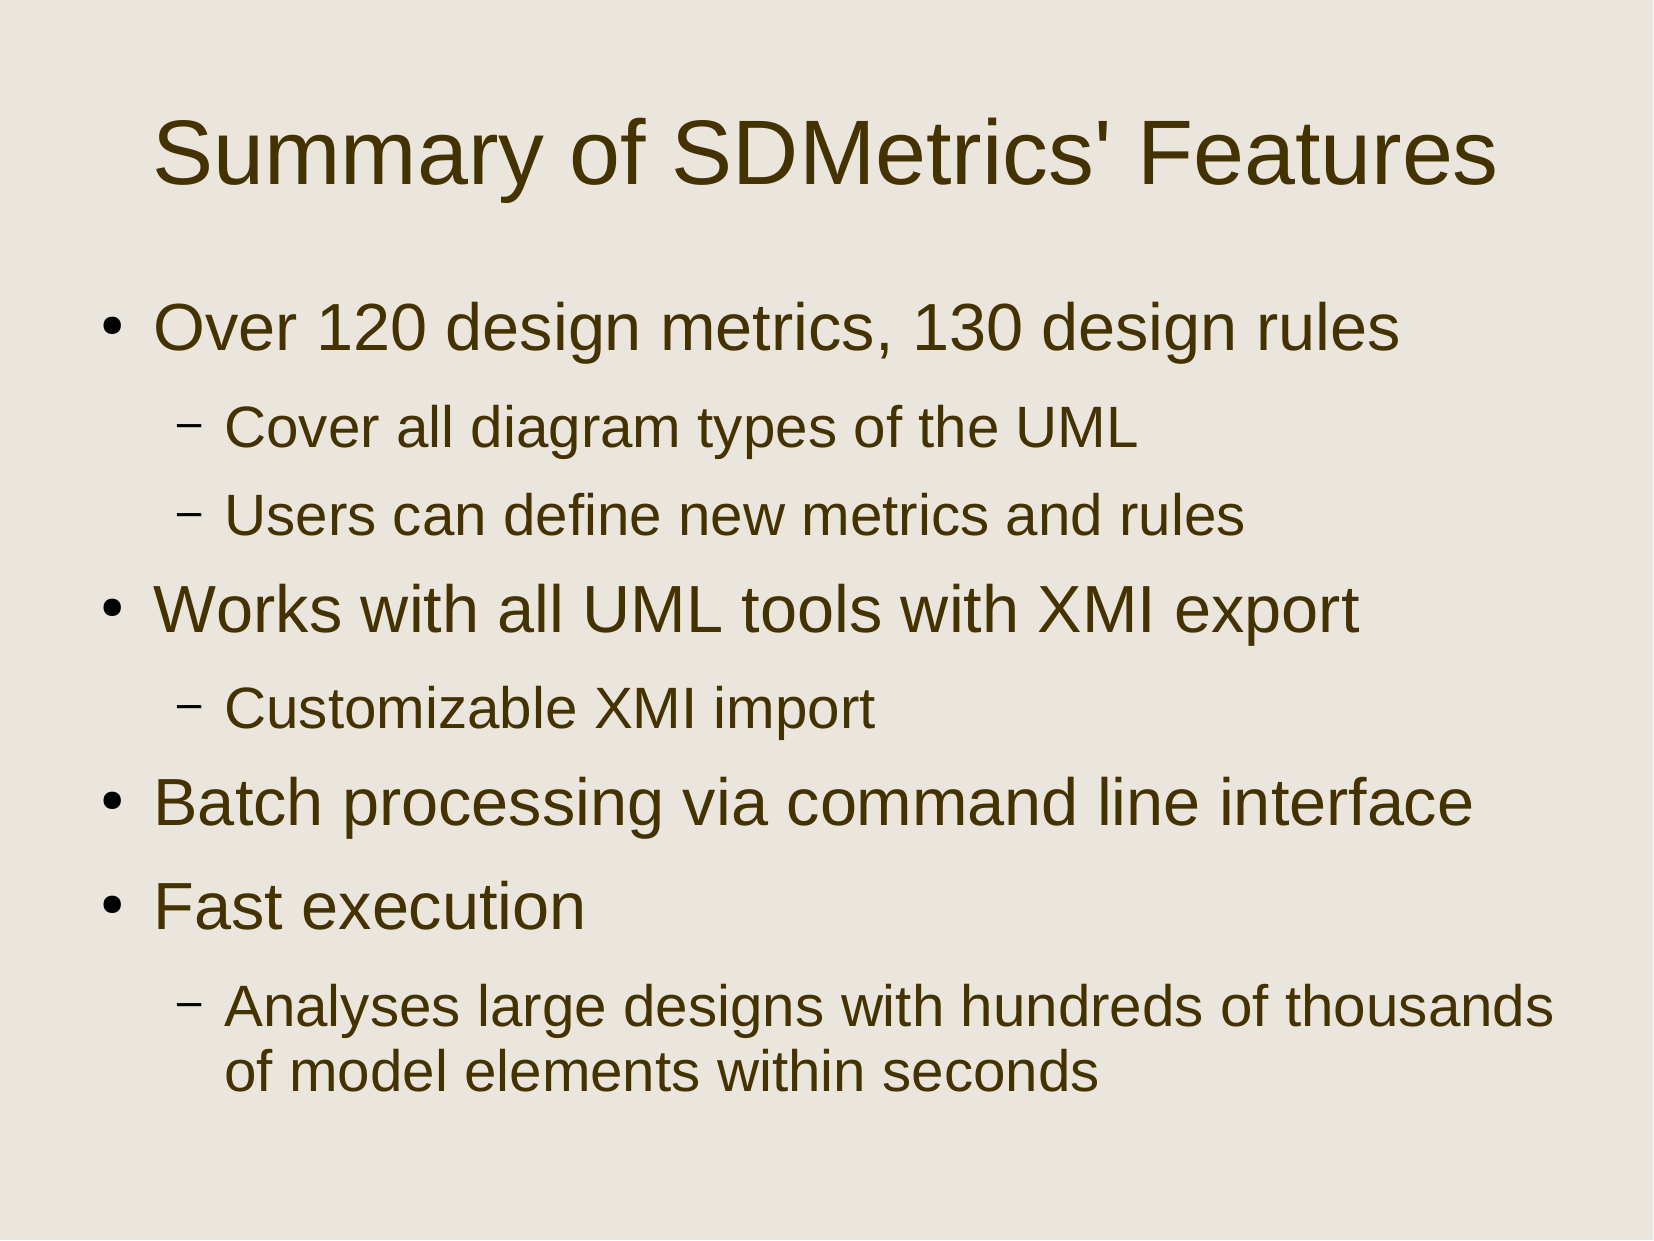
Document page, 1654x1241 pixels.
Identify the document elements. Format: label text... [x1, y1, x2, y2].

list Over 120 design metrics, 130 design rules Cover all diagram types of the UML Users can define new metrics and rules Works with all UML tools with XMI export Customizable XMI import Batch processing via command line interface Fast execution Analyses large designs with hundreds of thousands of model elements within seconds [82, 290, 1571, 1109]
title Summary of SDMetrics' Features [82, 49, 1571, 257]
